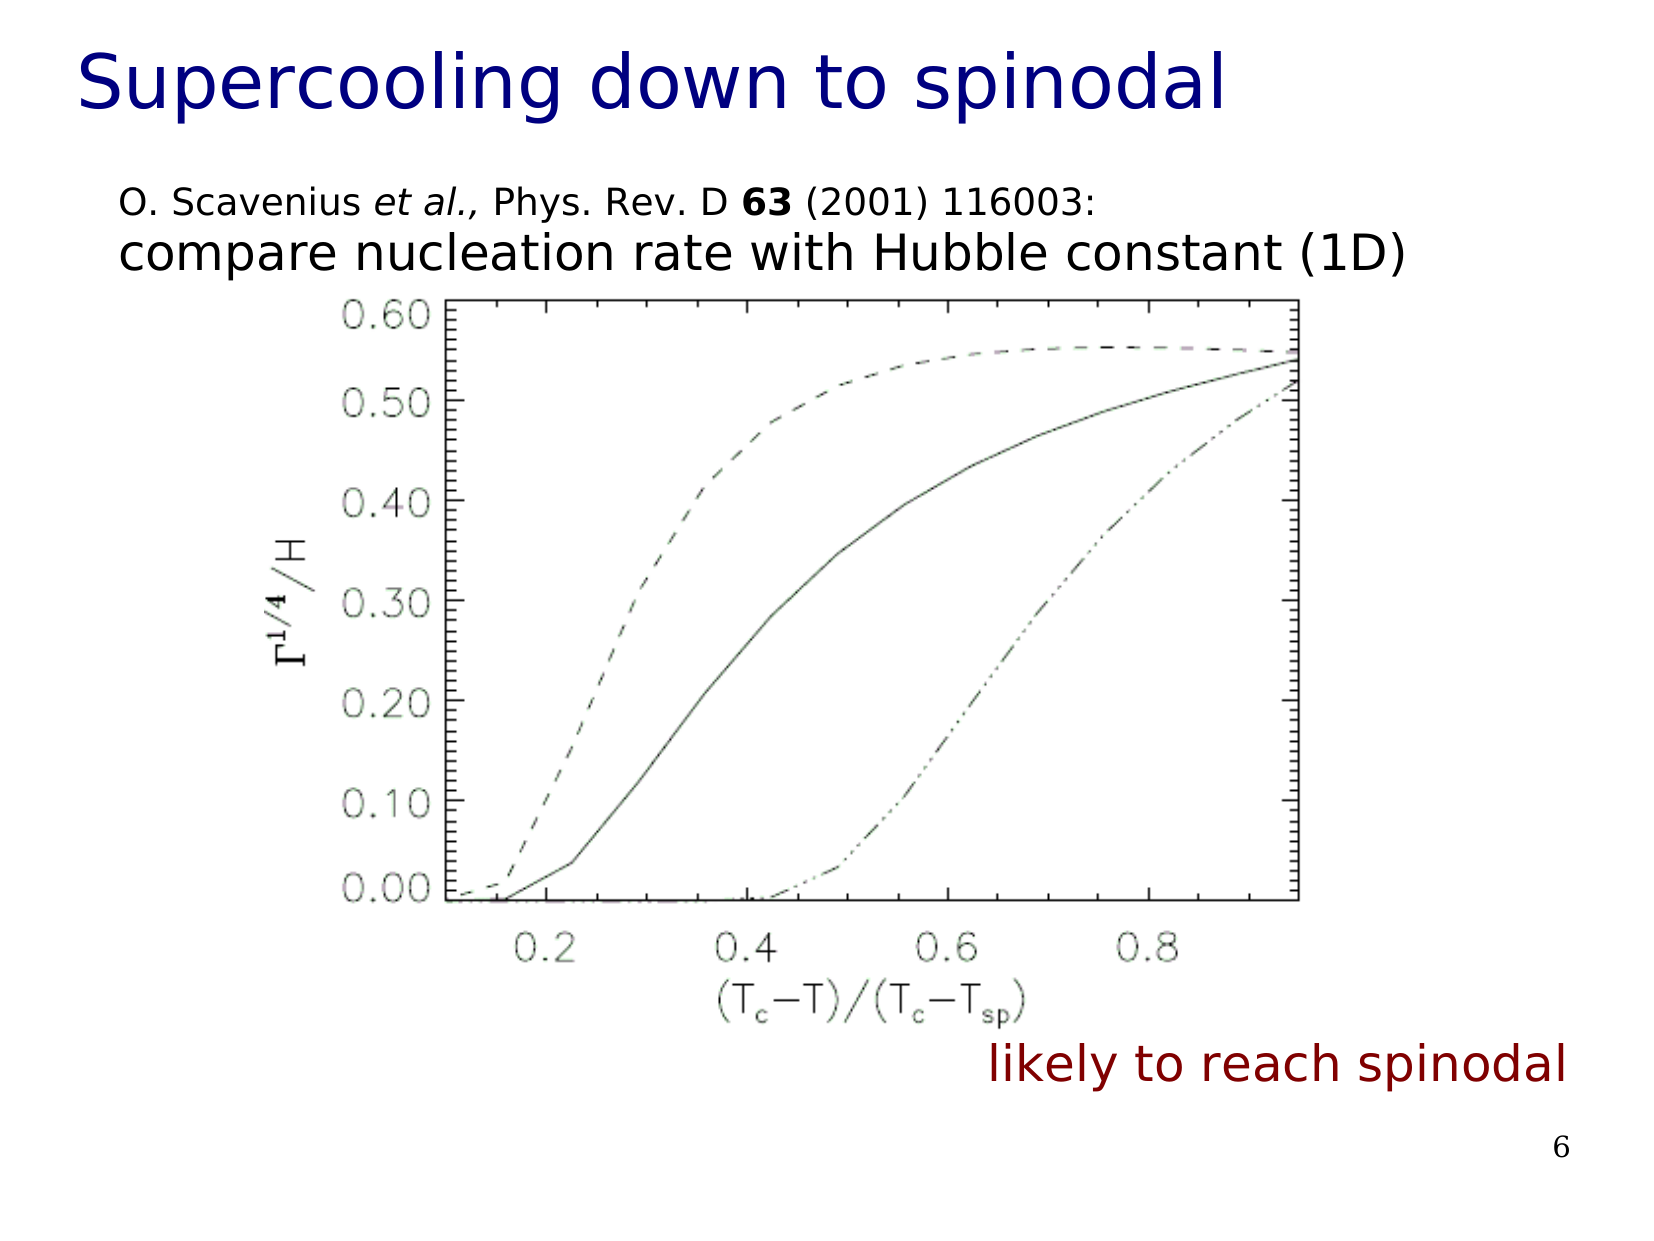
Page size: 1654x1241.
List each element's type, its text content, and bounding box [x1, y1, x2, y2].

text_box likely to reach spinodal [973, 1027, 1584, 1101]
picture [264, 288, 1310, 1039]
subtitle O. Scavenius et al., Phys. Rev. D 63 (2001) 116003: compare nucleation rate with Hubble constant (1D) [82, 171, 1427, 293]
title Supercooling down to spinodal [75, 25, 1565, 141]
